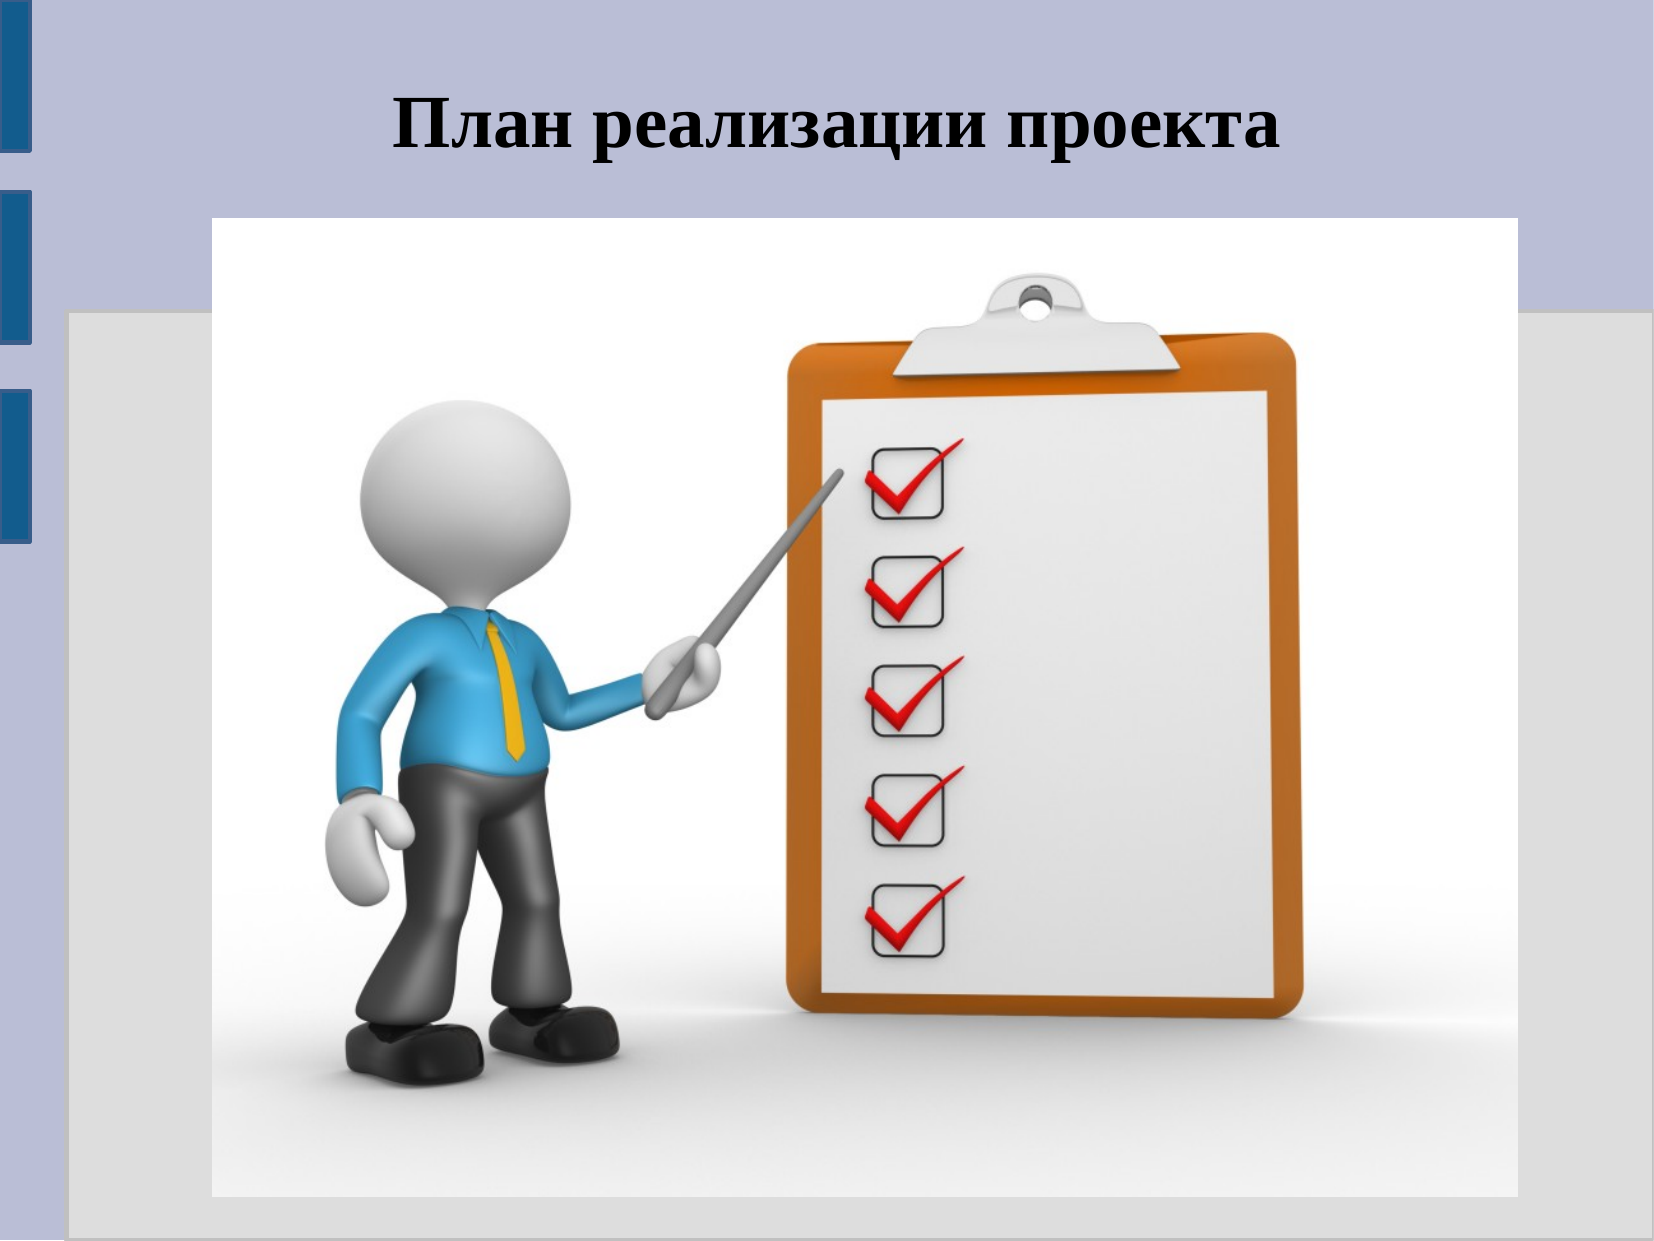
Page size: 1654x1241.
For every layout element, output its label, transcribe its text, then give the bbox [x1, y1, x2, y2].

picture [212, 218, 1518, 1197]
text_box План реализации проекта [377, 64, 1306, 171]
